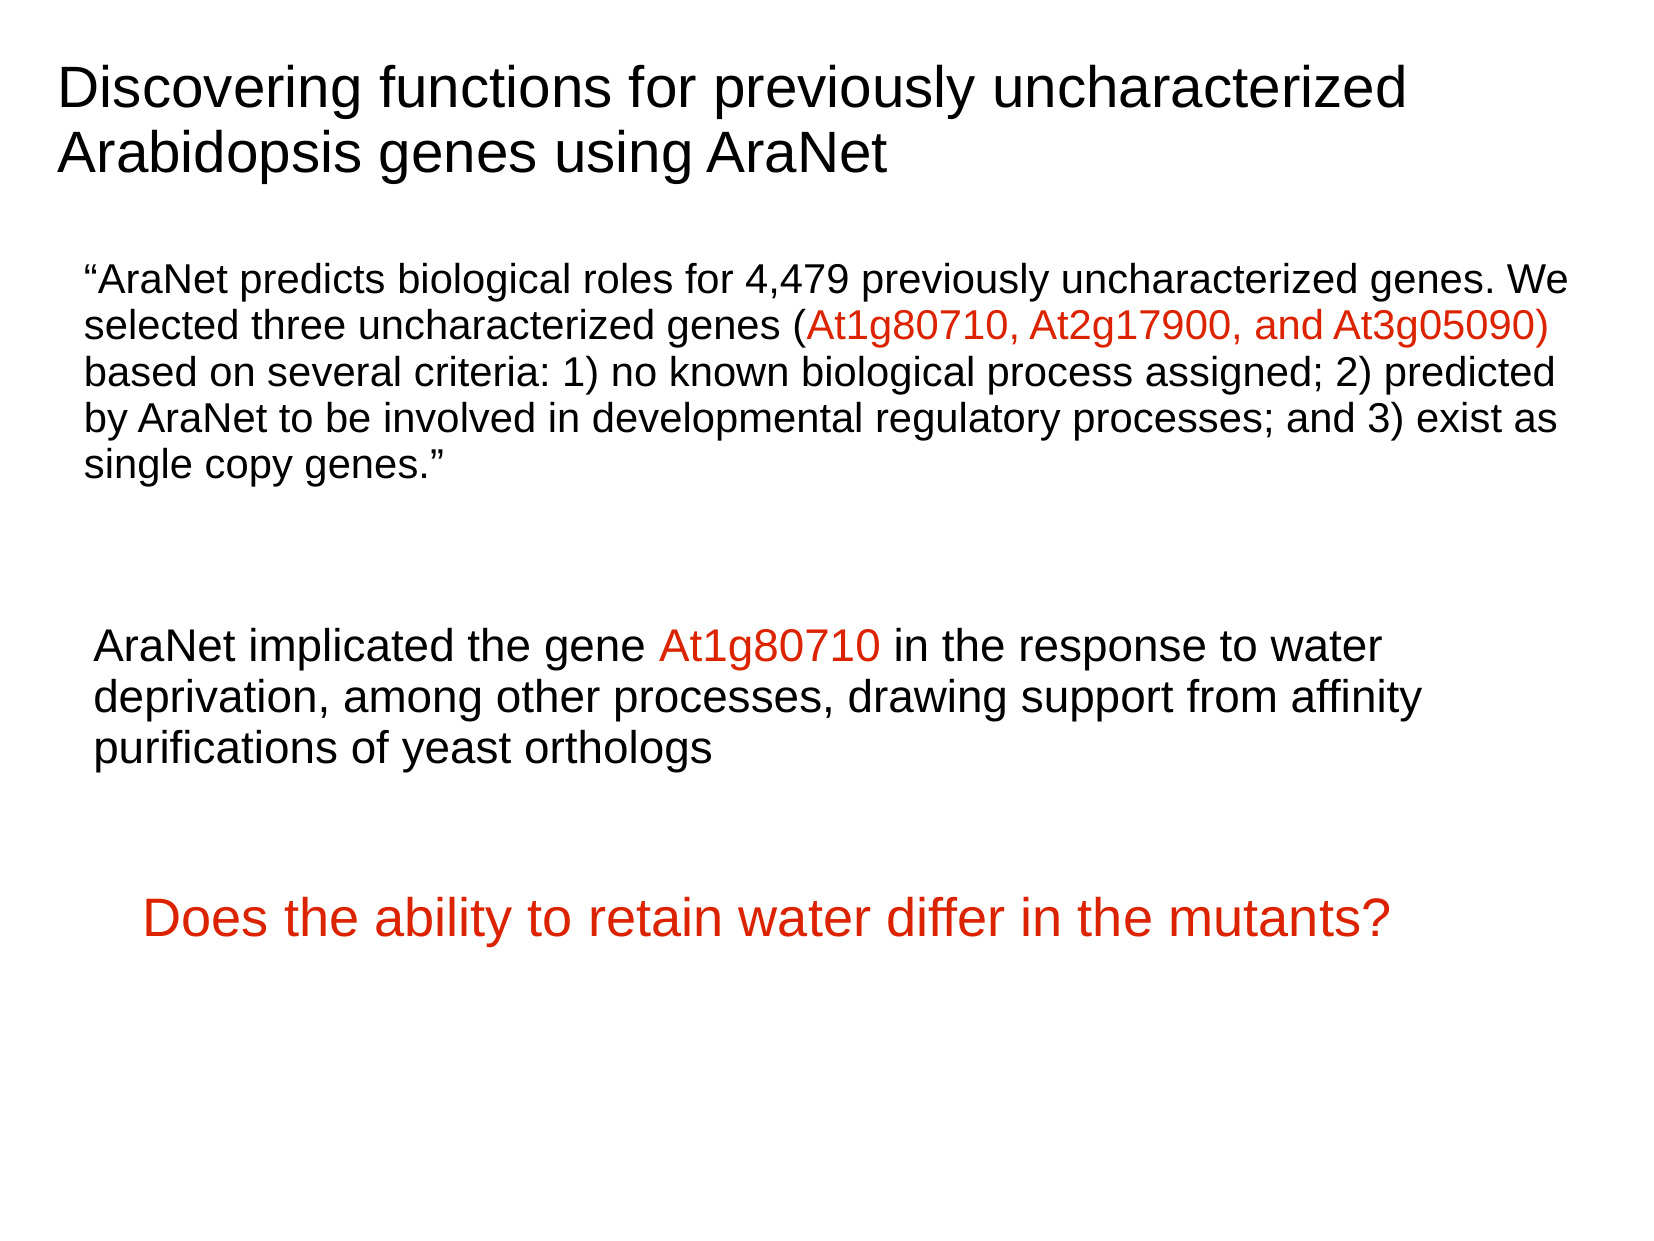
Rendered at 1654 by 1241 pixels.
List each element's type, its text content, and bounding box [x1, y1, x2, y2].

text_box Does the ability to retain water differ in the mutants? [127, 880, 1486, 1001]
text_box “AraNet predicts biological roles for 4,479 previously uncharacterized genes. We selected three uncharacterized genes (At1g80710, At2g17900, and At3g05090) based on several criteria: 1) no known biological process assigned; 2) predicted by AraNet to be involved in developmental regulatory processes; and 3) exist as single copy genes.” [69, 248, 1605, 503]
text_box AraNet implicated the gene At1g80710 in the response to water deprivation, among other processes, drawing support from affinity purifications of yeast orthologs [78, 612, 1593, 786]
text_box Discovering functions for previously uncharacterized Arabidopsis genes using AraNet [43, 47, 1654, 197]
